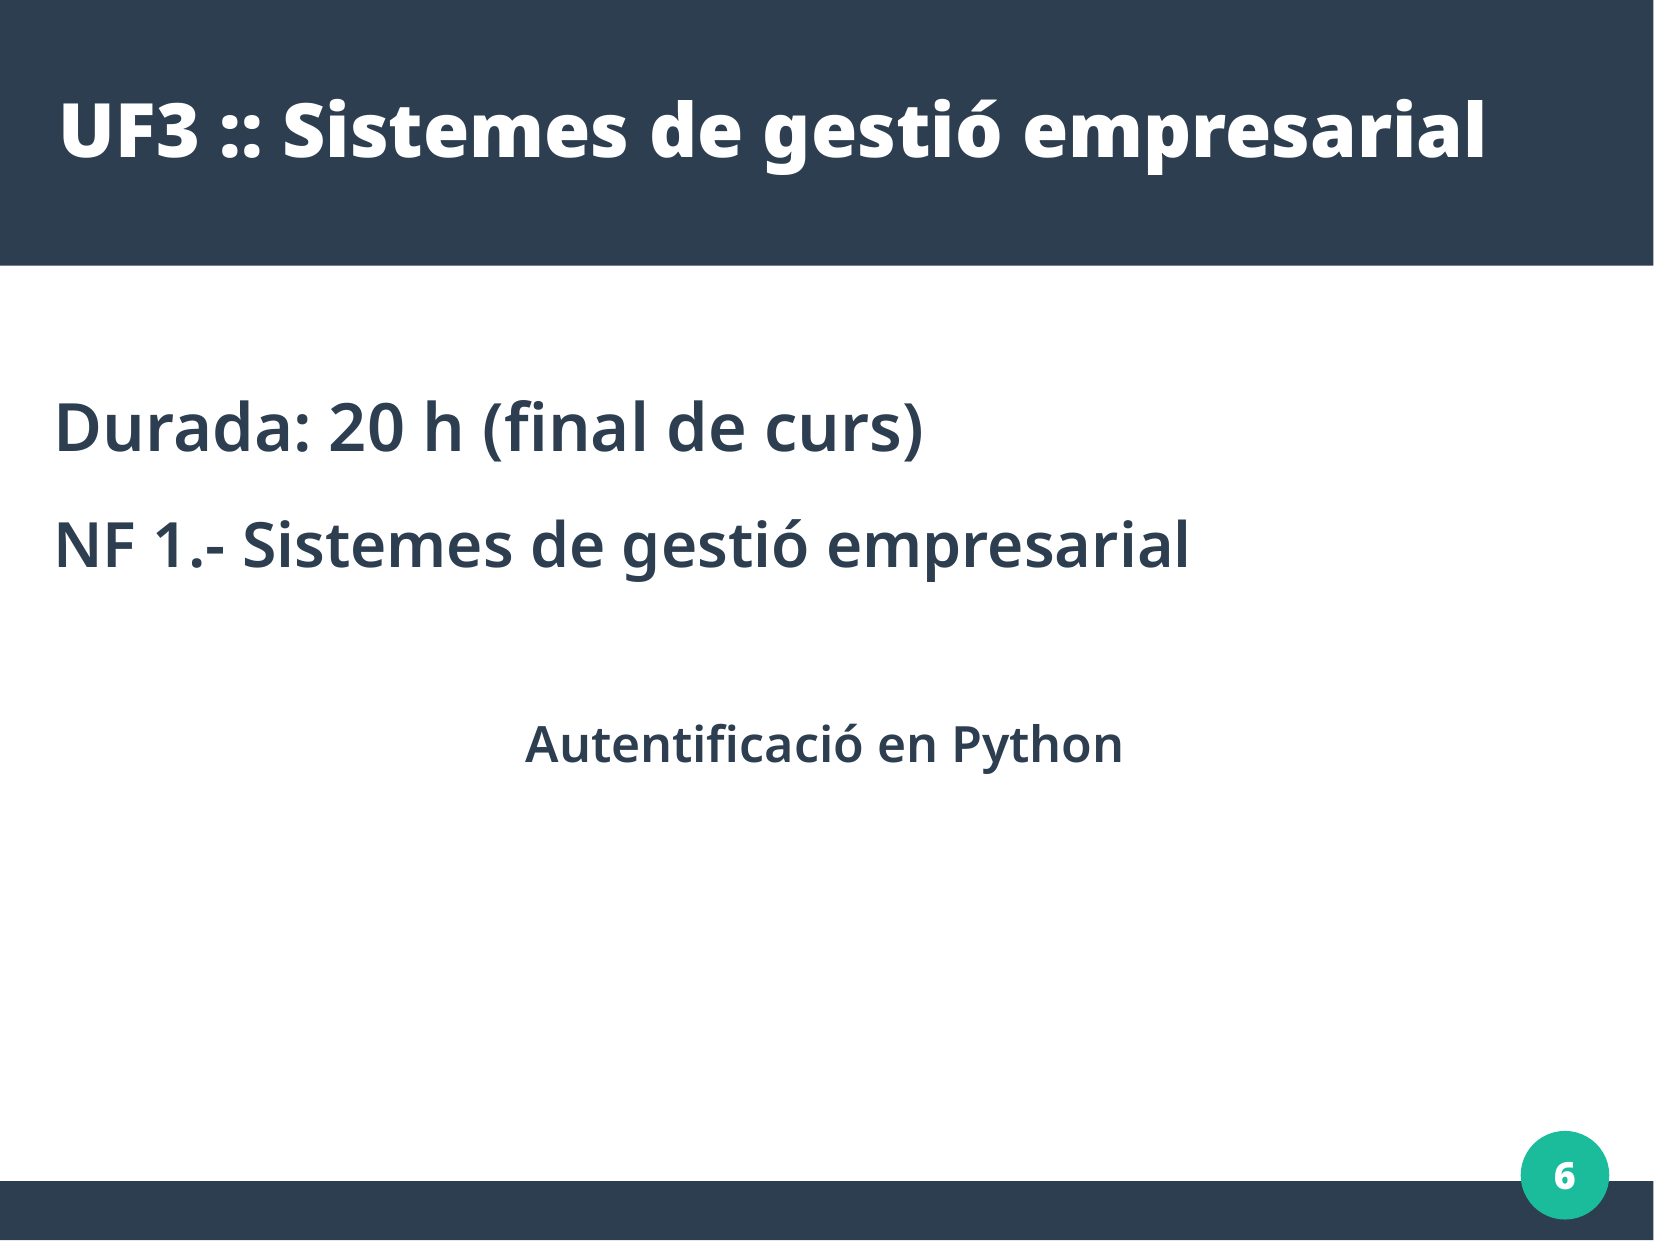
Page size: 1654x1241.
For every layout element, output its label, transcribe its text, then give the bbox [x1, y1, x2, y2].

list Durada: 20 h (final de curs) NF 1.- Sistemes de gestió empresarial [53, 259, 1589, 603]
list Autentificació en Python [525, 708, 1128, 780]
title UF3 :: Sistemes de gestió empresarial [59, 49, 1595, 207]
